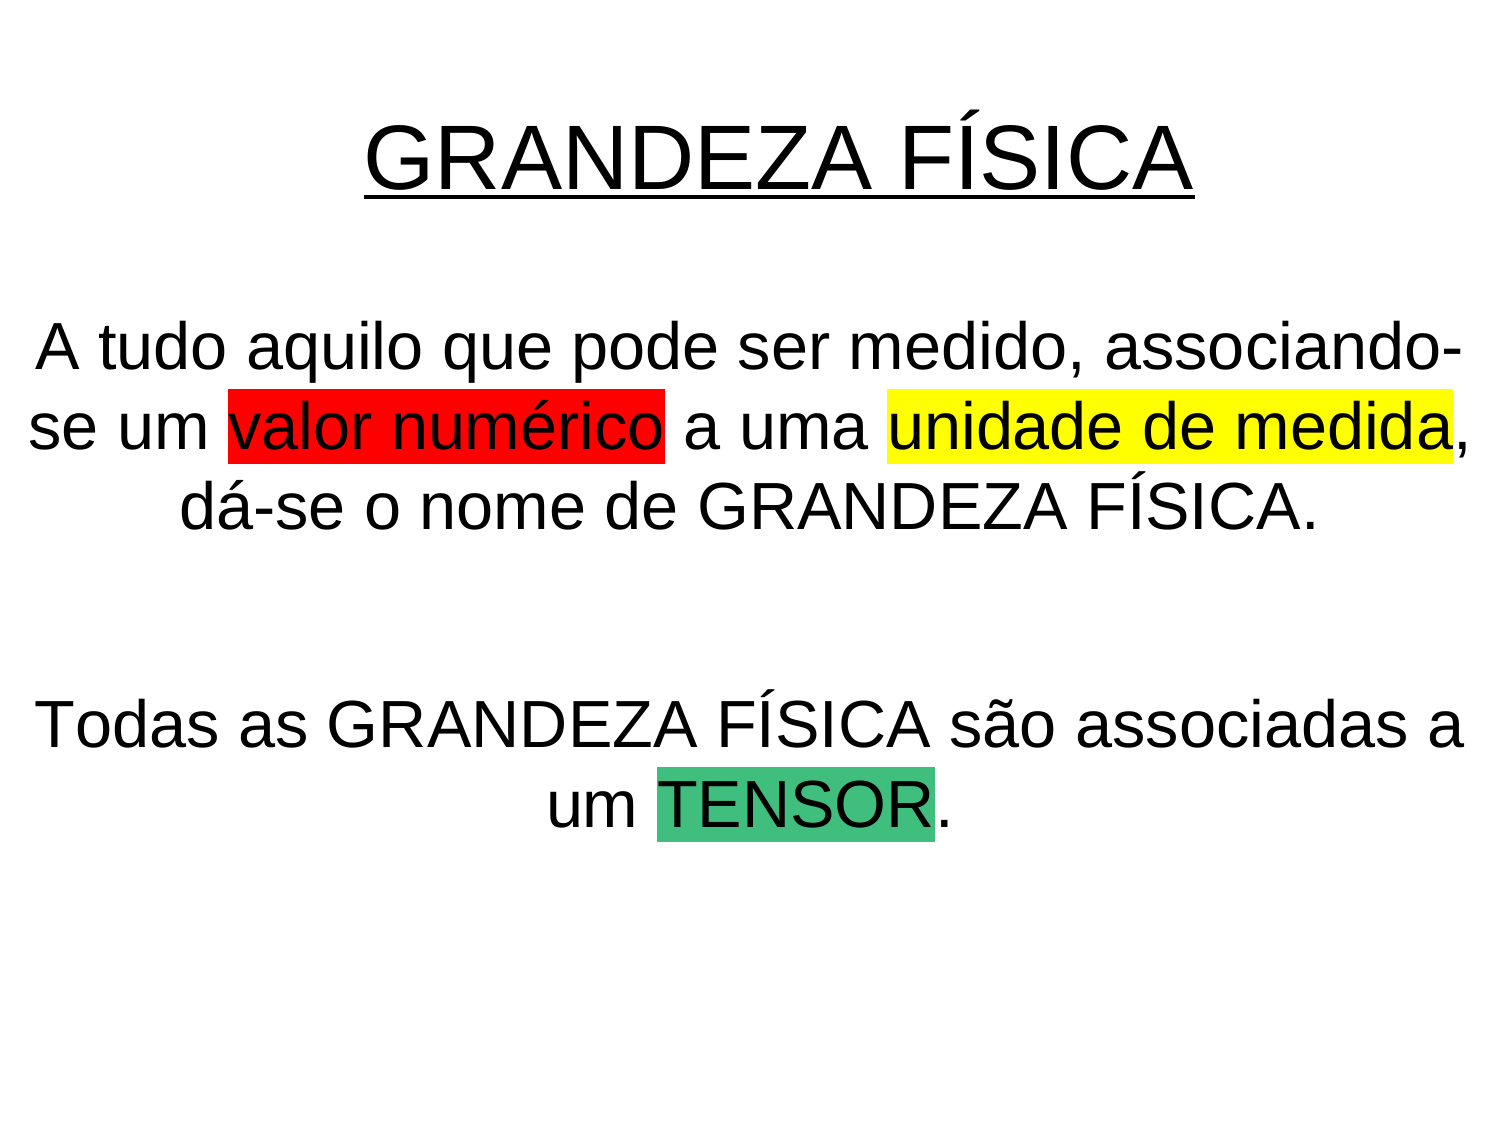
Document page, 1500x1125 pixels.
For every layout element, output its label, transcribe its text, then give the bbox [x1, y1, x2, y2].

text_box Todas as GRANDEZA FÍSICA são associadas a um TENSOR. [0, 673, 1500, 969]
title GRANDEZA FÍSICA [141, 59, 1417, 247]
subtitle A tudo aquilo que pode ser medido, associando-se um valor numérico a uma unidade de medida, dá-se o nome de GRANDEZA FÍSICA. [0, 295, 1500, 591]
